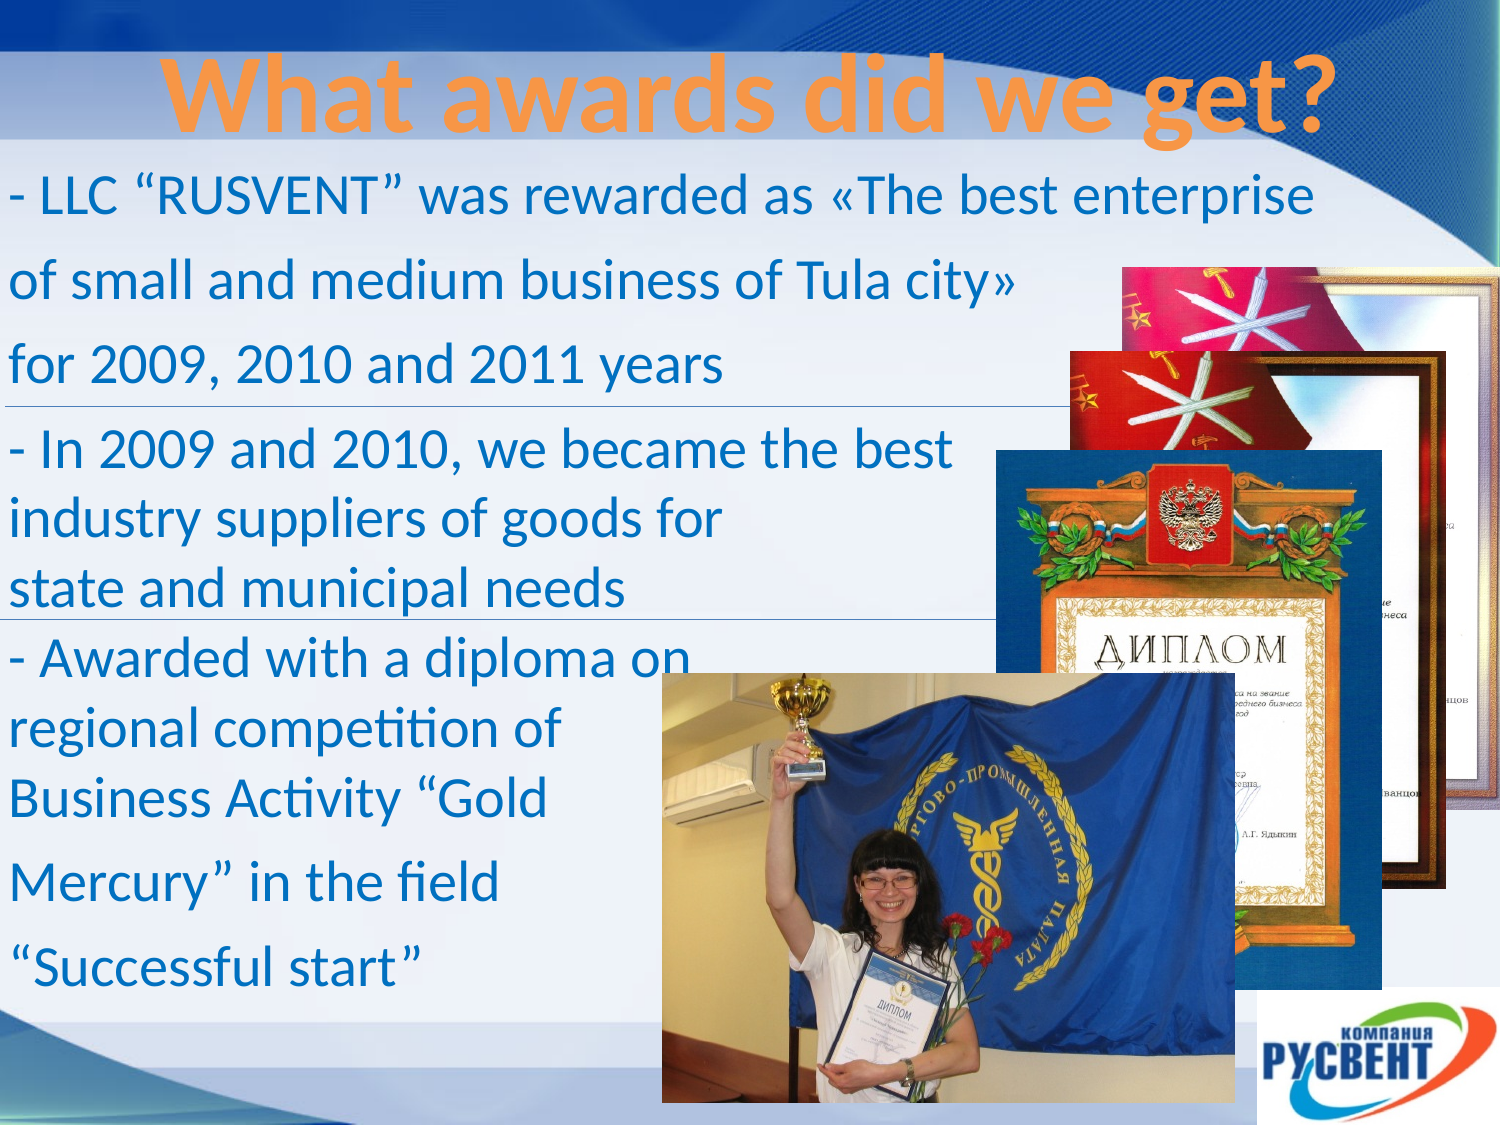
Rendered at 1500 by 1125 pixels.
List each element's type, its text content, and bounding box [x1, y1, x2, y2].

list - LLC “RUSVENT” was rewarded as «The best enterprise of small and medium business of Tula city» for 2009, 2010 and 2011 years - In 2009 and 2010, we became the best industry suppliers of goods for state and municipal needs - Awarded with a diploma on regional competition of Business Activity “Gold Mercury” in the field “Successful start” [0, 149, 1440, 1031]
title What awards did we get? [75, 0, 1426, 149]
picture [662, 267, 1500, 1125]
